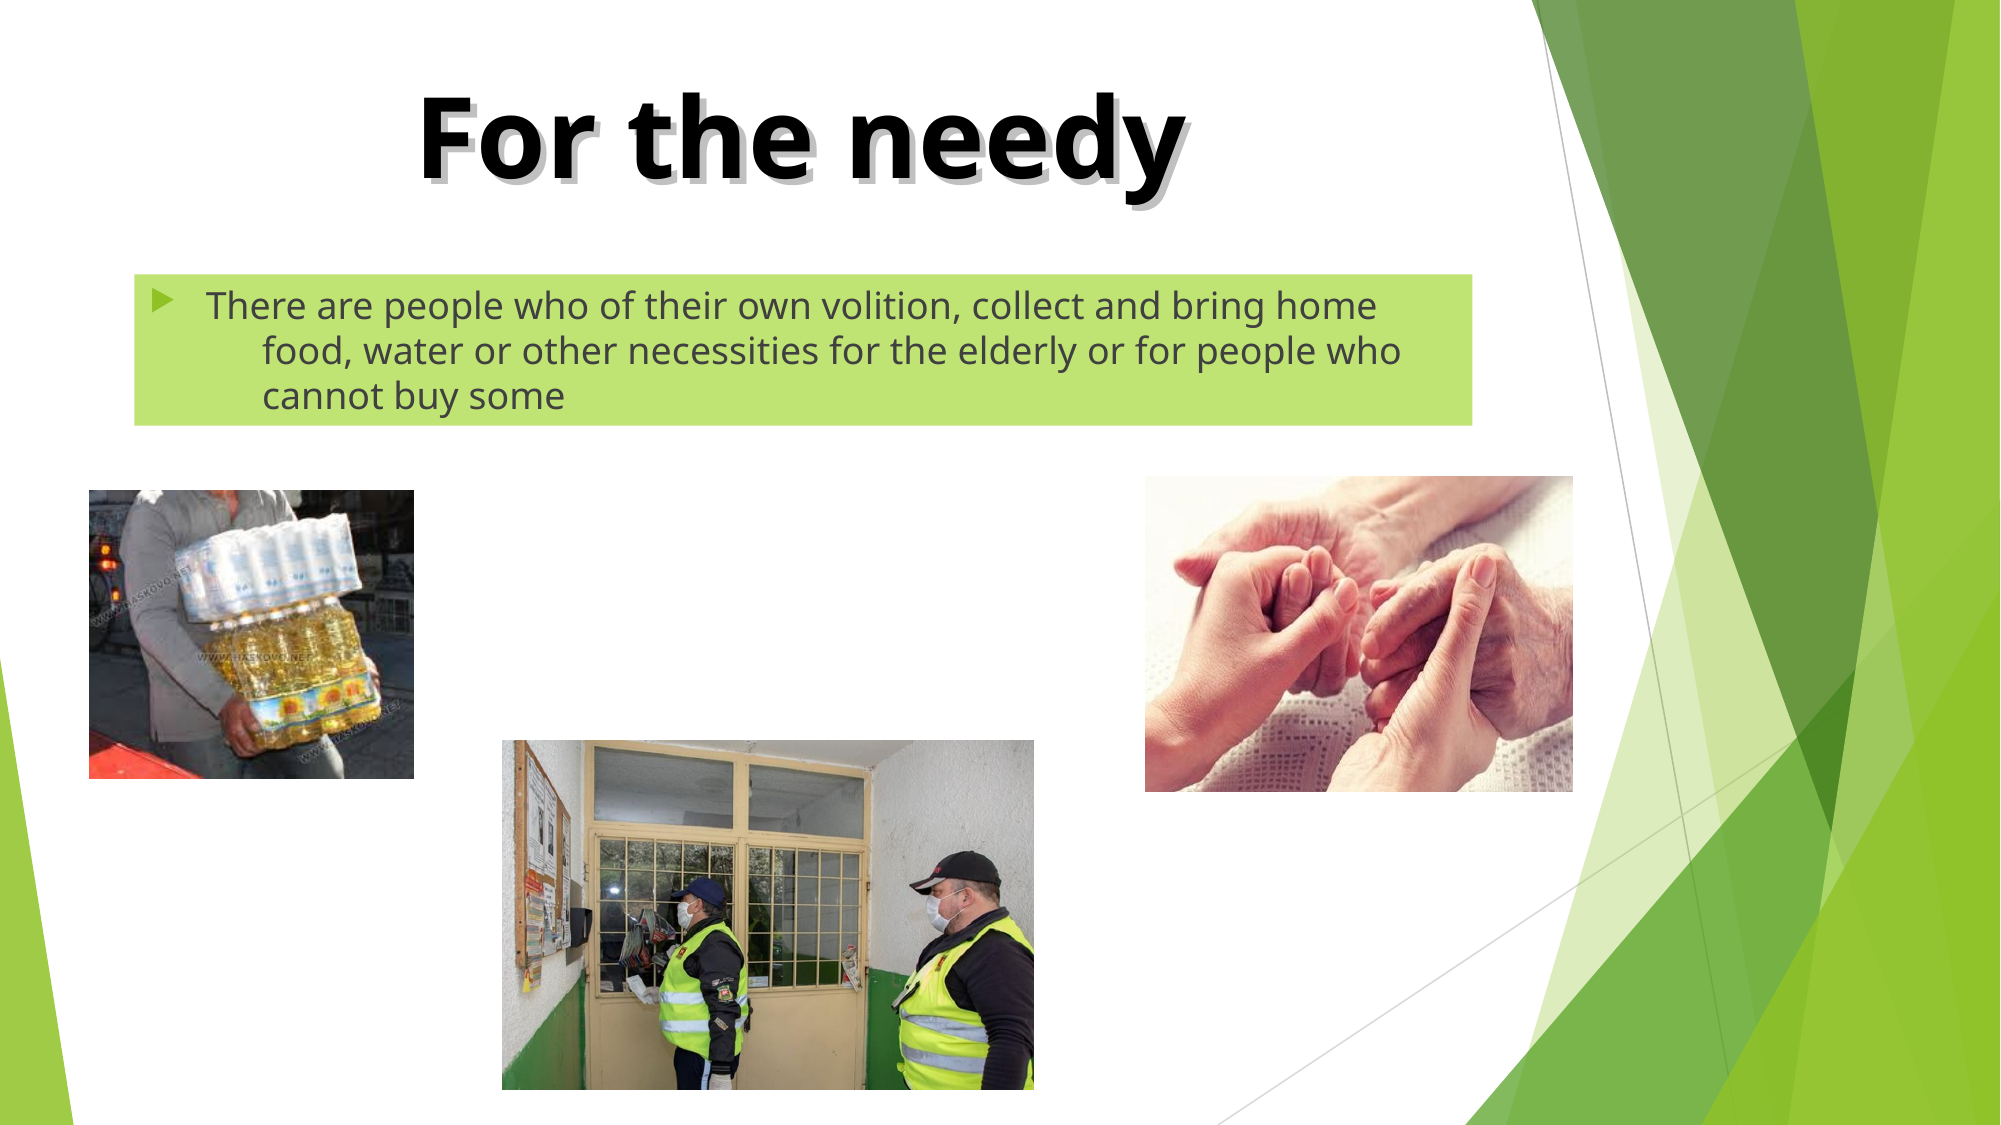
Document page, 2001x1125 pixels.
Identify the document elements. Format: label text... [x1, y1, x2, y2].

text_box For the needy [400, 58, 1202, 208]
picture [502, 740, 1034, 1090]
picture [89, 490, 414, 779]
picture [1145, 476, 1573, 792]
list There are people who of their own volition, collect and bring home food, water or other necessities for the elderly or for people who cannot buy some [134, 274, 1473, 426]
